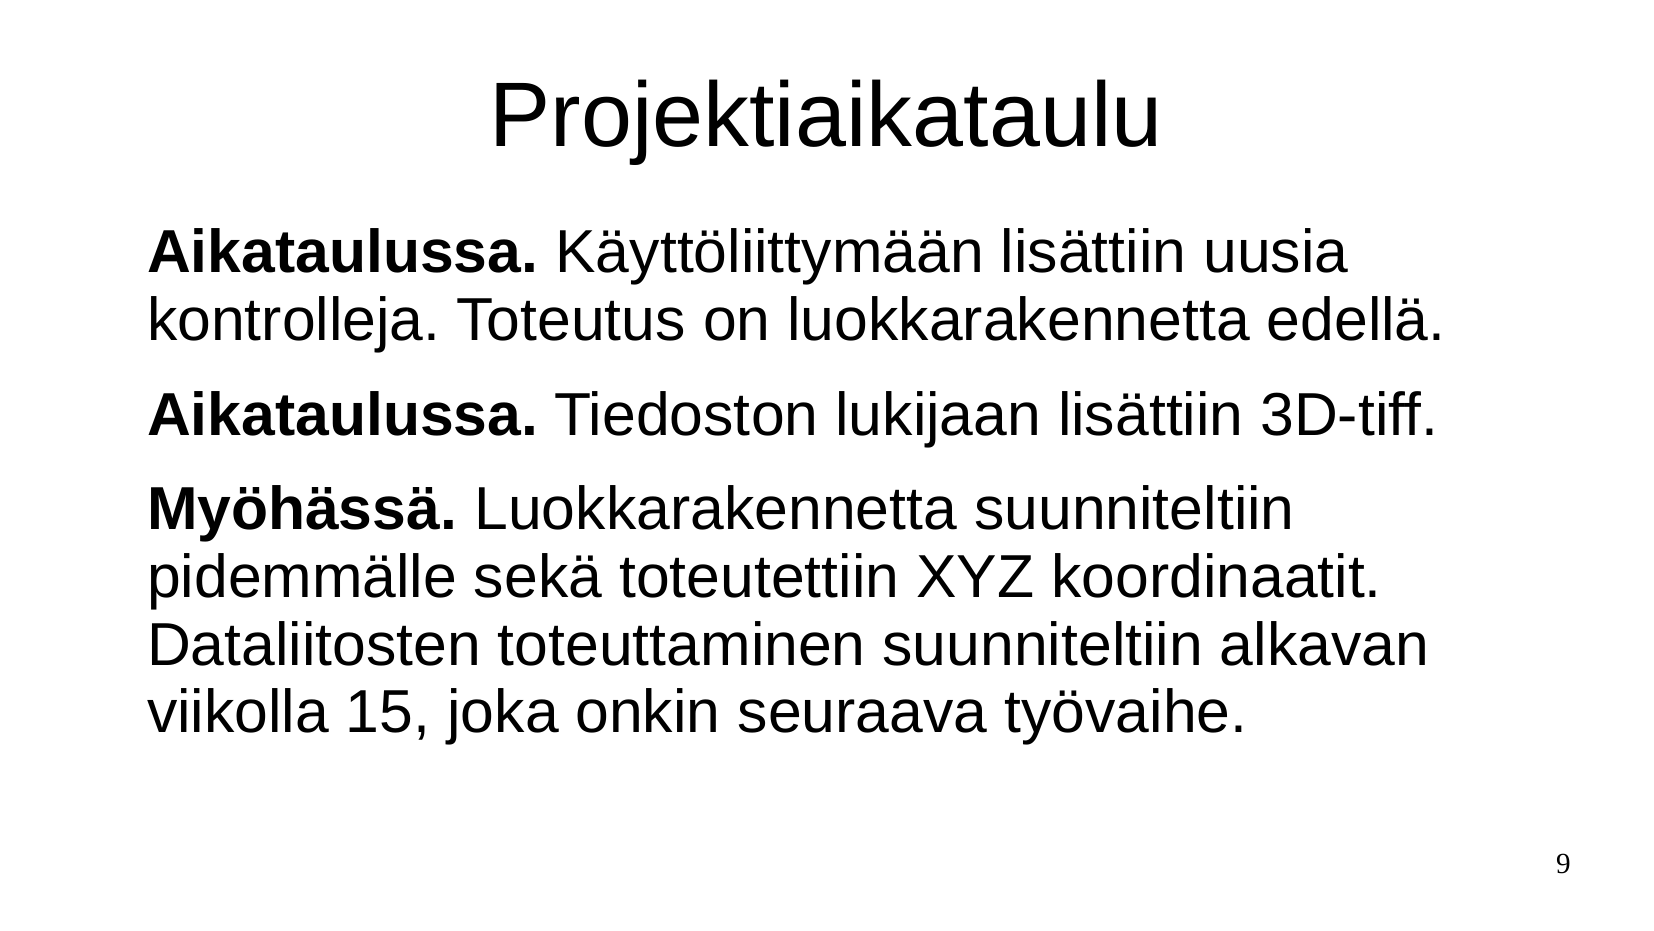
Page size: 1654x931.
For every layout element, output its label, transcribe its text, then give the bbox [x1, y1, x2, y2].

title Projektiaikataulu [82, 37, 1571, 193]
list Aikataulussa. Käyttöliittymään lisättiin uusia kontrolleja. Toteutus on luokkarakennetta edellä. Aikataulussa. Tiedoston lukijaan lisättiin 3D-tiff. Myöhässä. Luokkarakennetta suunniteltiin pidemmälle sekä toteutettiin XYZ koordinaatit. Dataliitosten toteuttaminen suunniteltiin alkavan viikolla 15, joka onkin seuraava työvaihe. [82, 217, 1571, 758]
